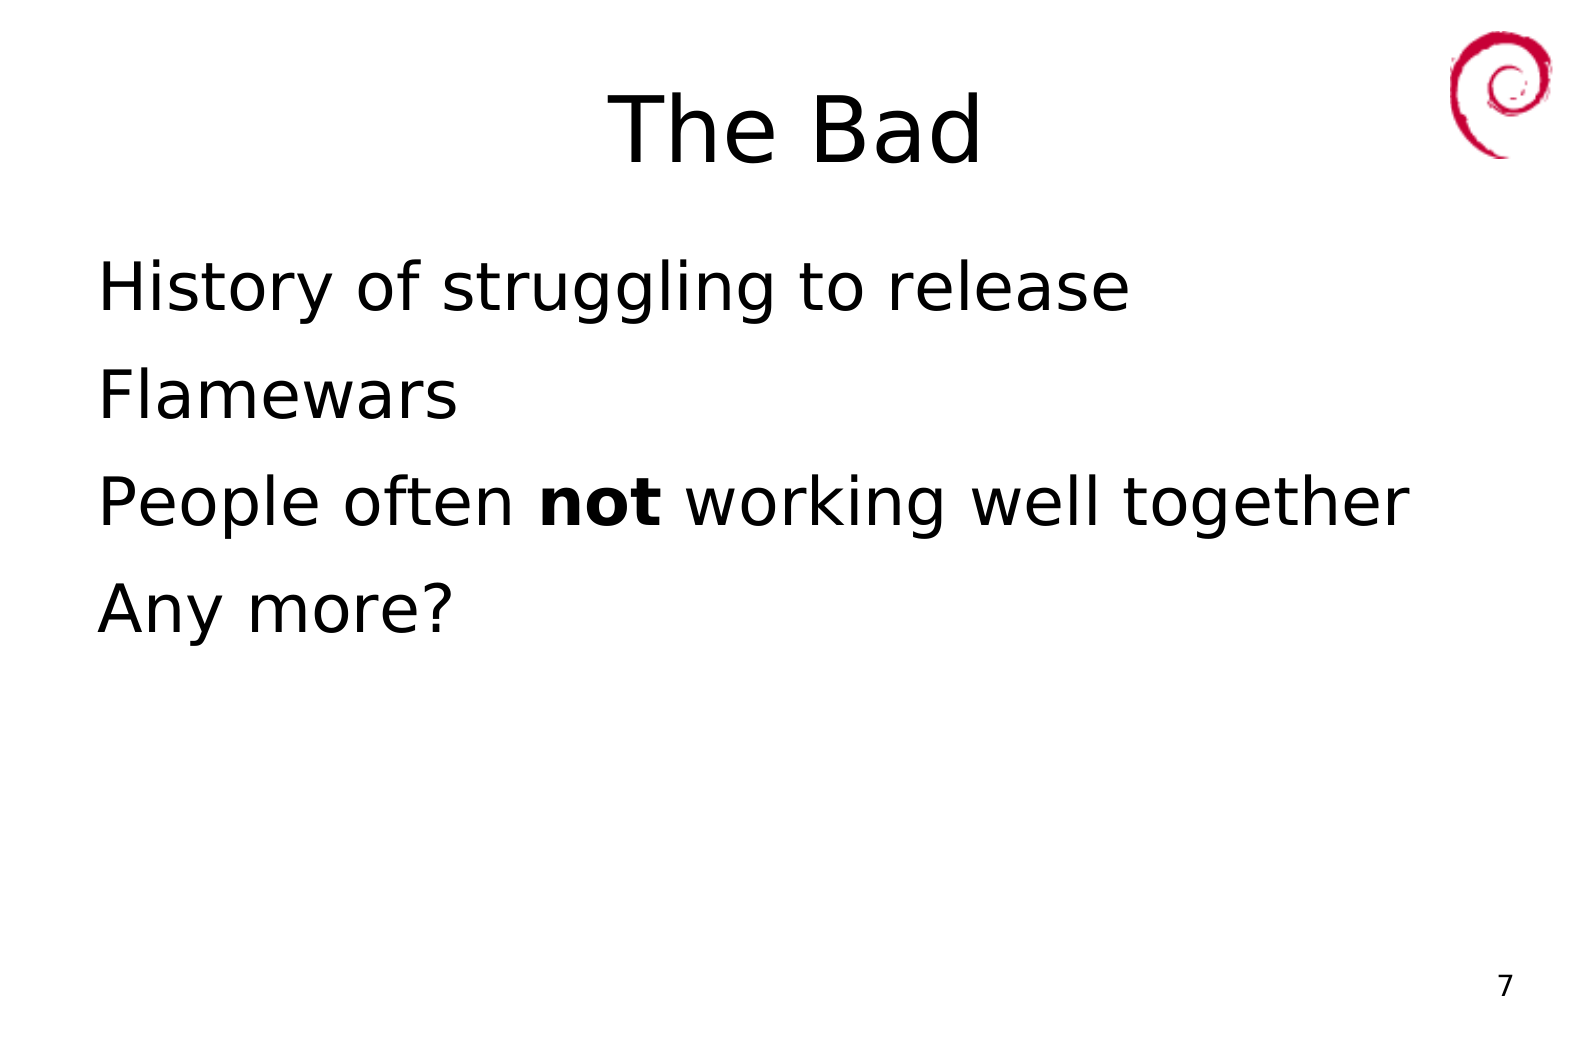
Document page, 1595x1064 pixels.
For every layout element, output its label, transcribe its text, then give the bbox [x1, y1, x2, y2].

title The Bad [79, 42, 1515, 221]
list History of struggling to release Flamewars People often not working well together Any more? [79, 248, 1515, 951]
picture [1450, 31, 1555, 159]
